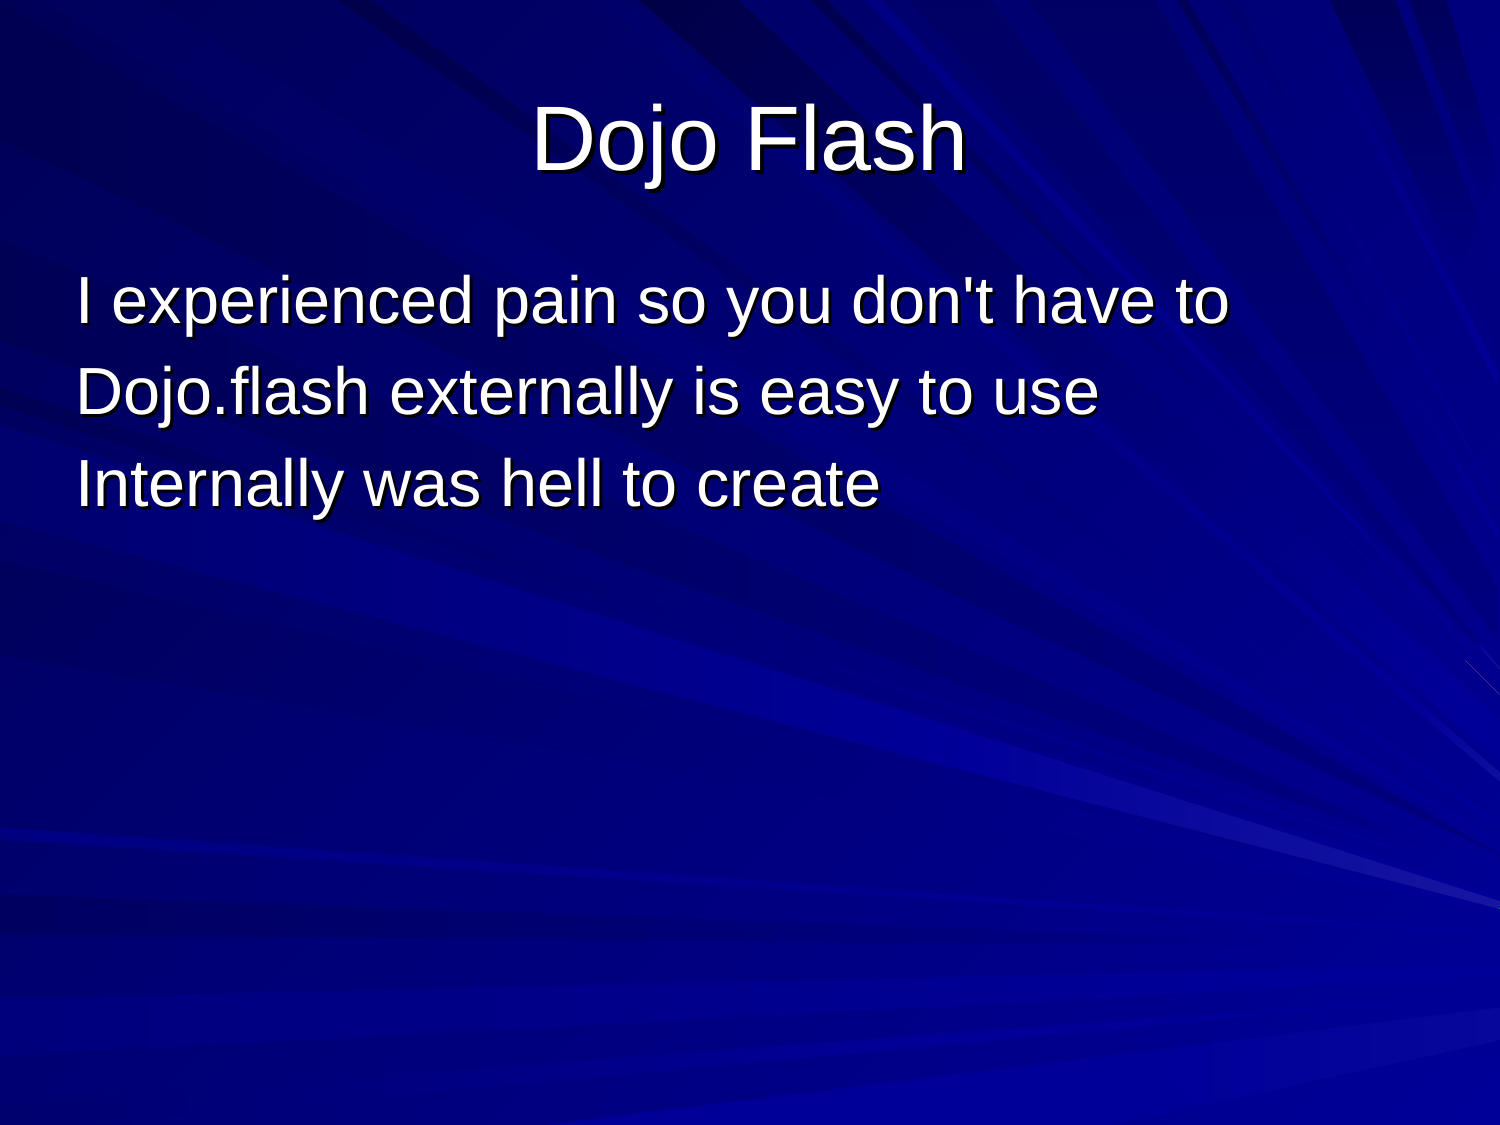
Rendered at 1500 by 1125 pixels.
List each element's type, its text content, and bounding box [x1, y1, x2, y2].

list I experienced pain so you don't have to Dojo.flash externally is easy to use Internally was hell to create [75, 263, 1425, 993]
title Dojo Flash [75, 51, 1425, 226]
